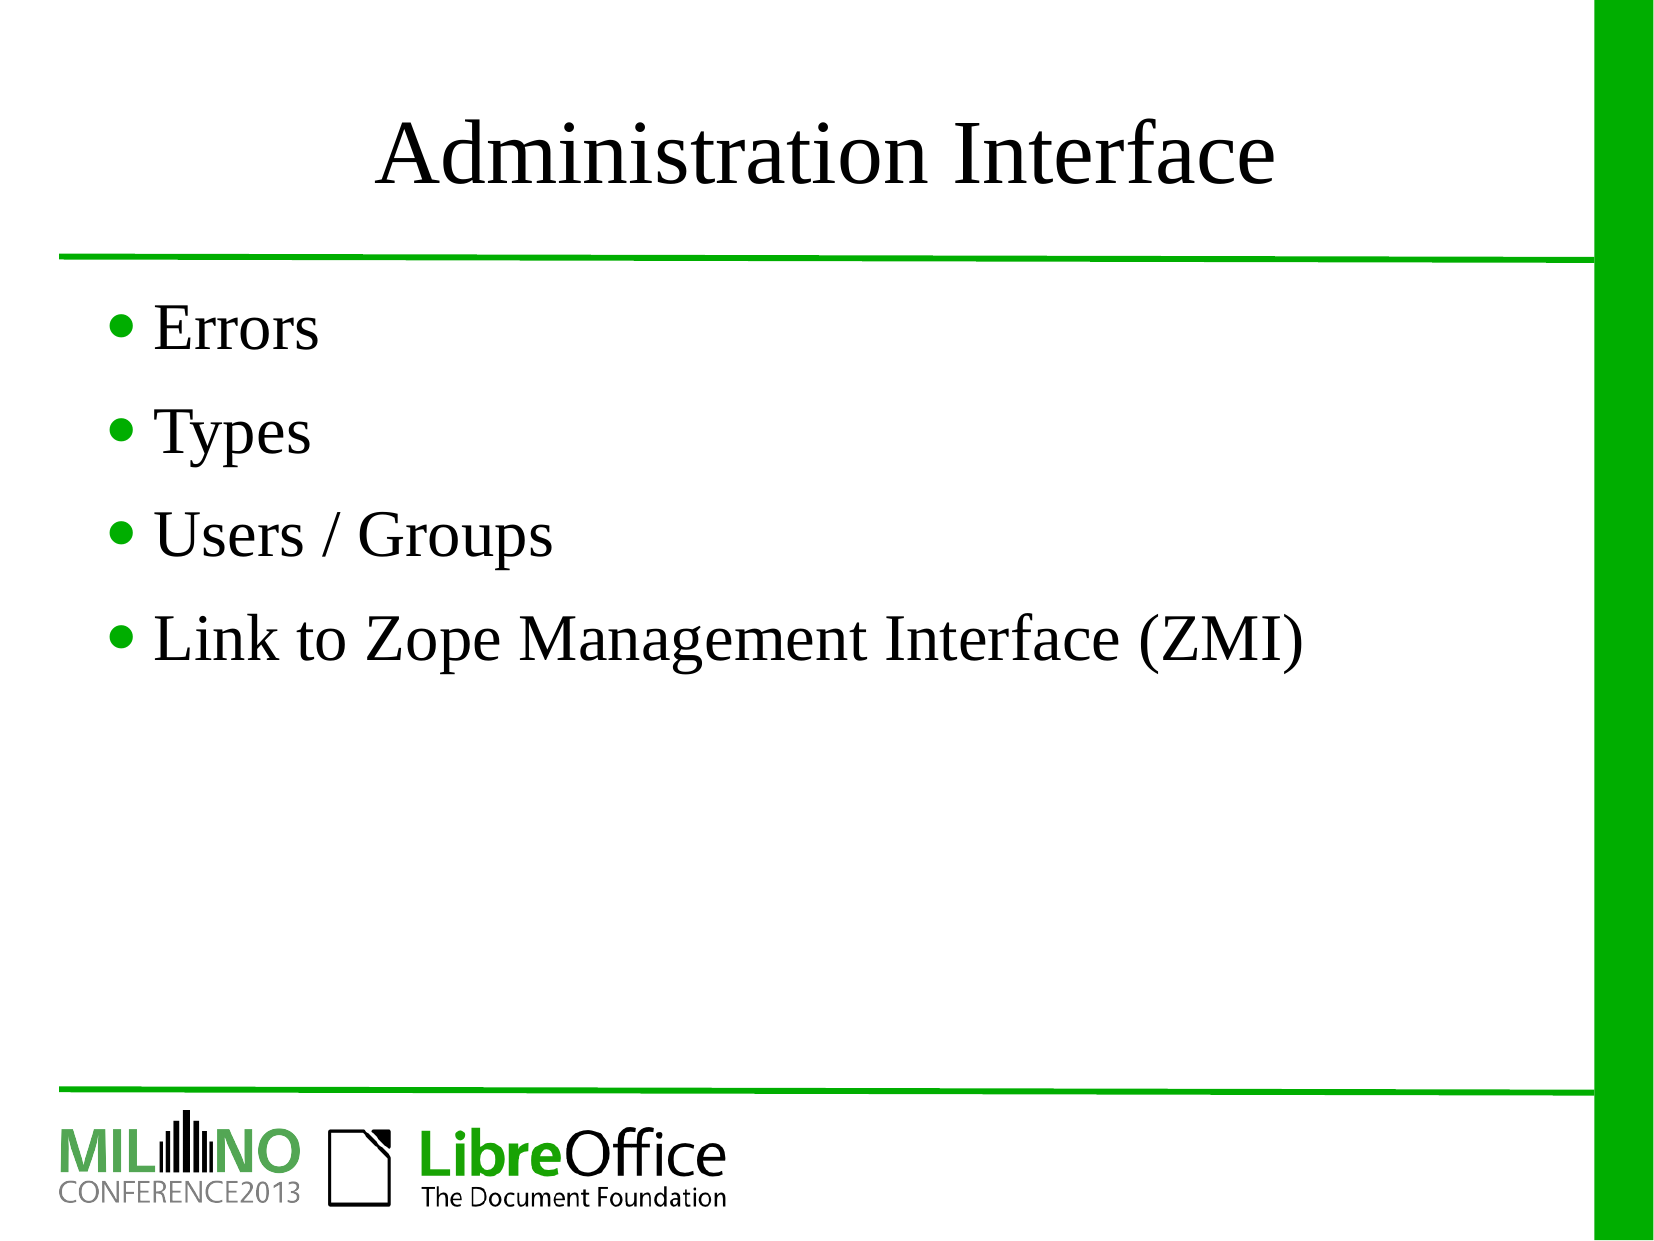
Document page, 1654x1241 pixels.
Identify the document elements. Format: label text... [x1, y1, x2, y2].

list Errors Types Users / Groups Link to Zope Management Interface (ZMI) [82, 290, 1571, 1010]
title Administration Interface [82, 49, 1571, 257]
picture [59, 1092, 756, 1241]
